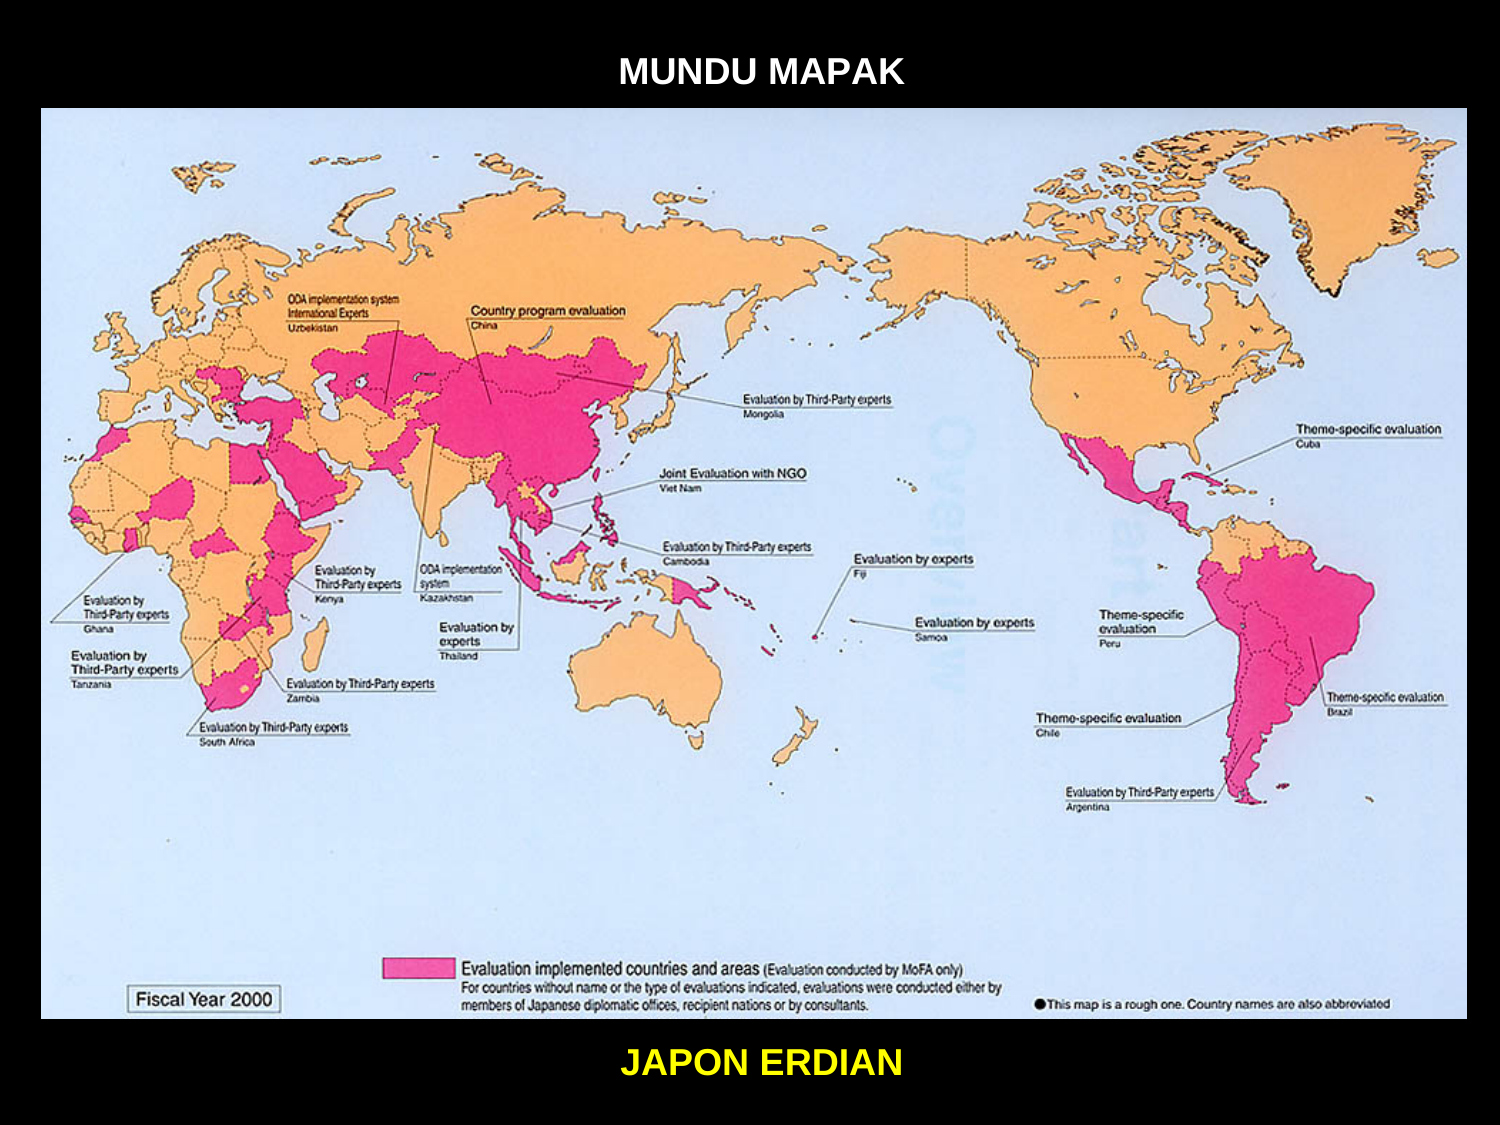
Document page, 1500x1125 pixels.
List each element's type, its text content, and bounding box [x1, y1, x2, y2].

text_box MUNDU MAPAK [407, 42, 1117, 101]
picture [41, 108, 1467, 1019]
text_box JAPON ERDIAN [407, 1033, 1117, 1092]
